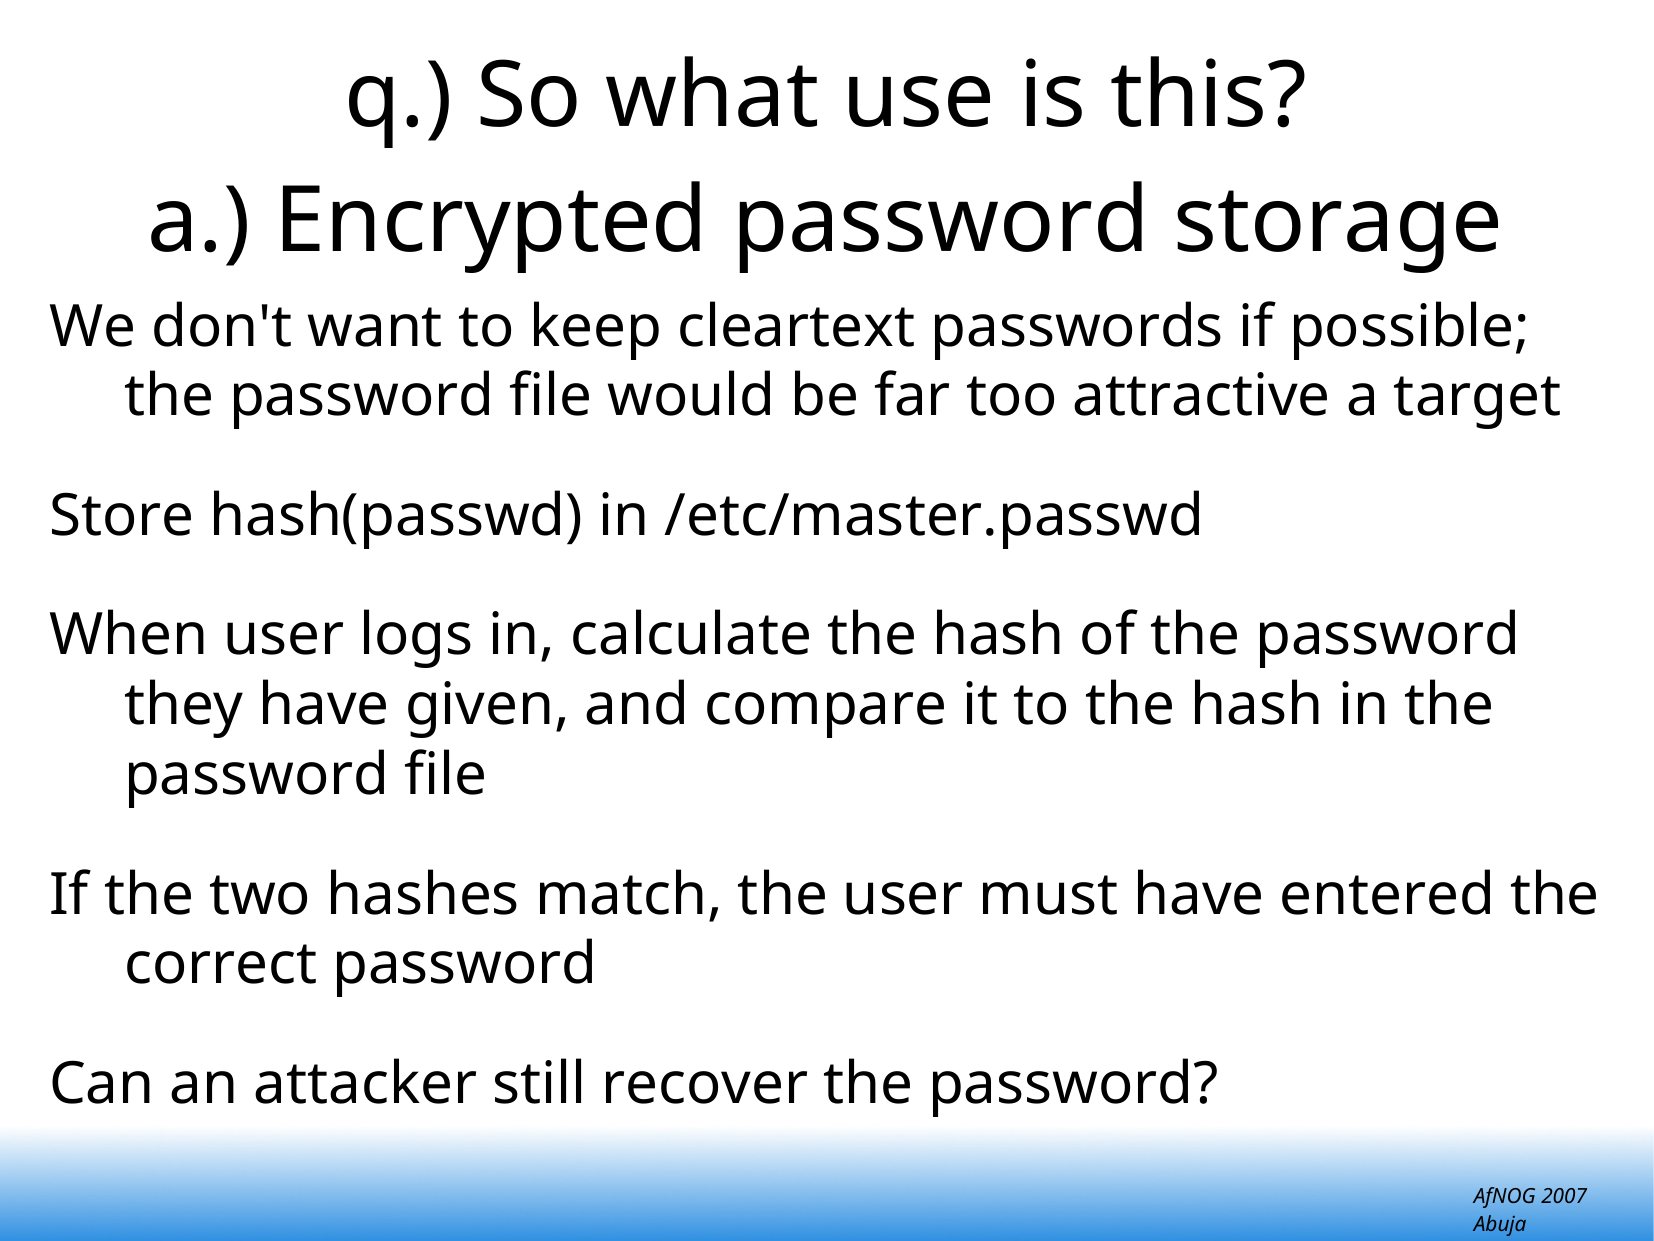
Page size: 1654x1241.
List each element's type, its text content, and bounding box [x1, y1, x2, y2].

list We don't want to keep cleartext passwords if possible; the password file would be far too attractive a target Store hash(passwd) in /etc/master.passwd When user logs in, calculate the hash of the password they have given, and compare it to the hash in the password file If the two hashes match, the user must have entered the correct password Can an attacker still recover the password? [49, 290, 1606, 1051]
title q.) So what use is this? a.) Encrypted password storage [66, 28, 1586, 260]
picture [0, 1124, 1654, 1241]
